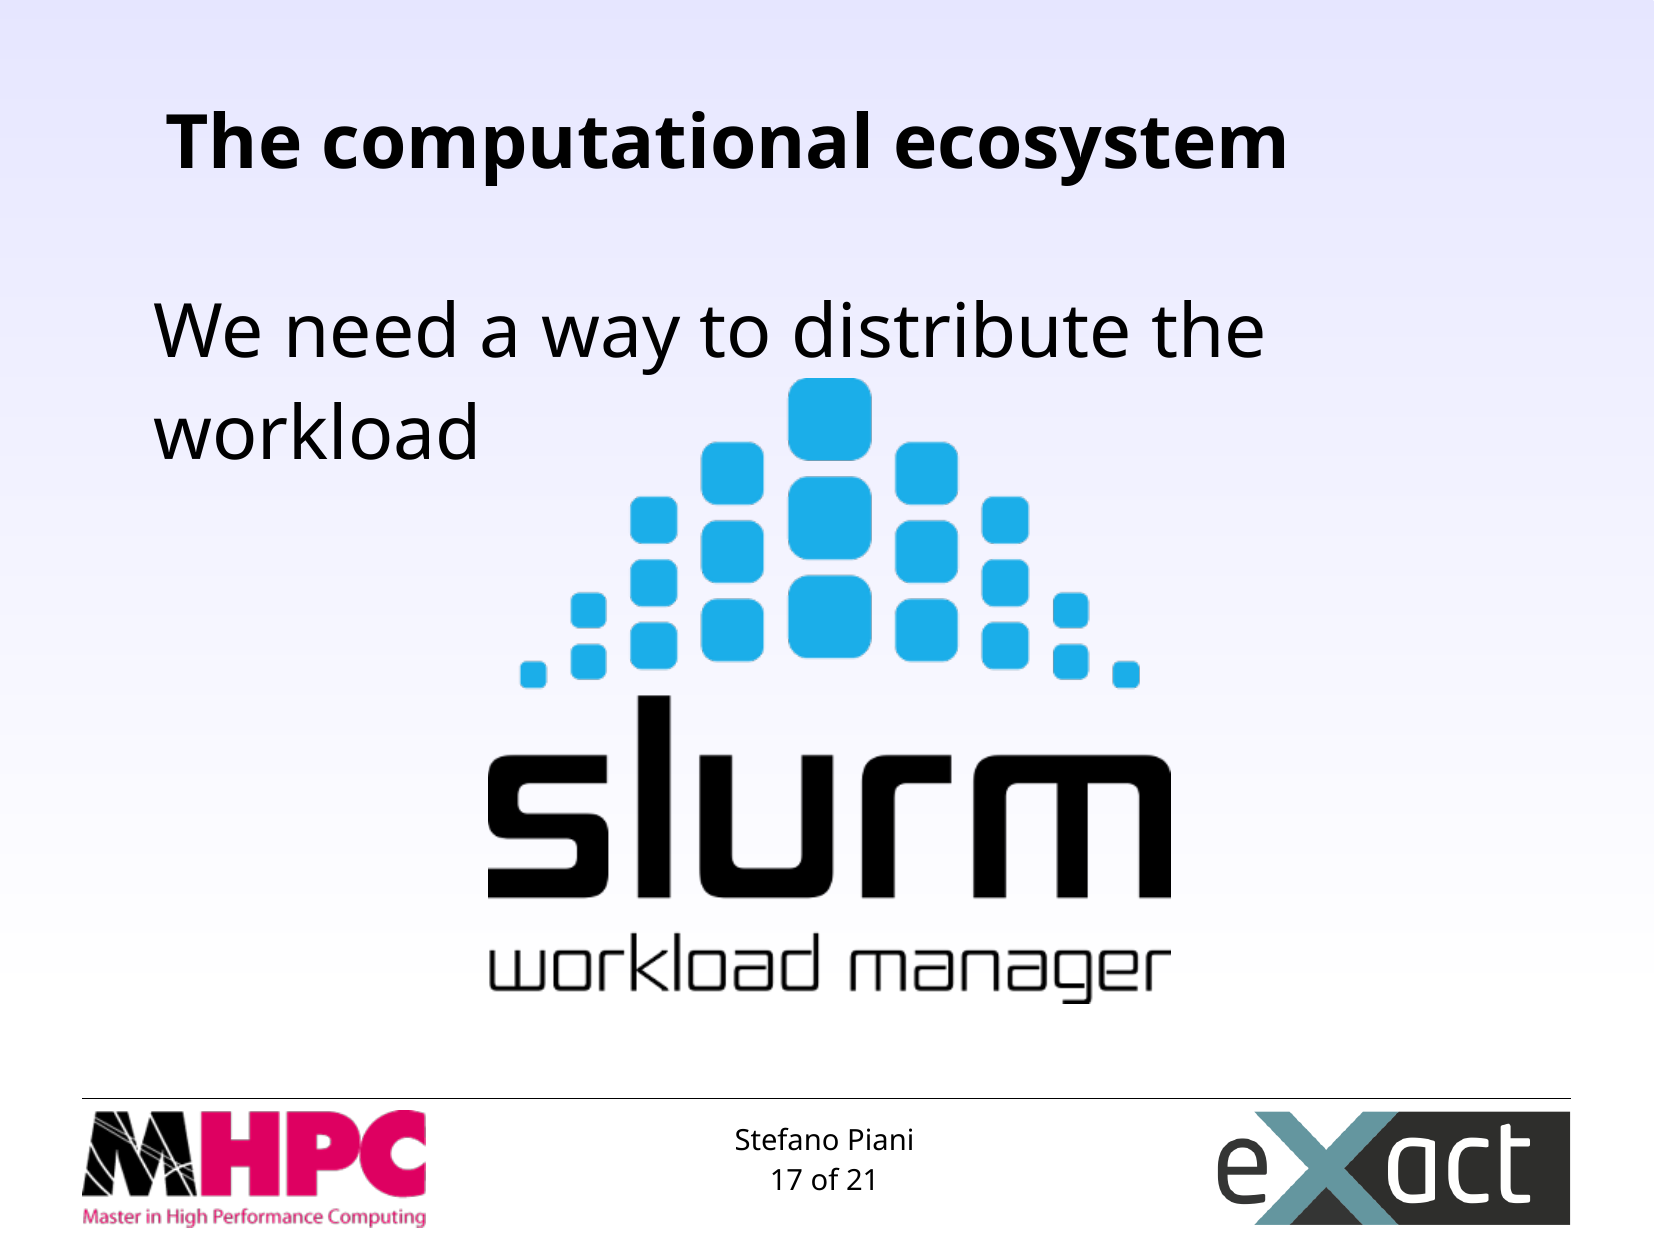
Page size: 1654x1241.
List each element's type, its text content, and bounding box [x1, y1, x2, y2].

title The computational ecosystem [165, 35, 1583, 243]
picture [82, 1110, 426, 1228]
picture [488, 378, 1171, 1004]
list We need a way to distribute the workload [82, 277, 1571, 998]
picture [1216, 1110, 1571, 1226]
